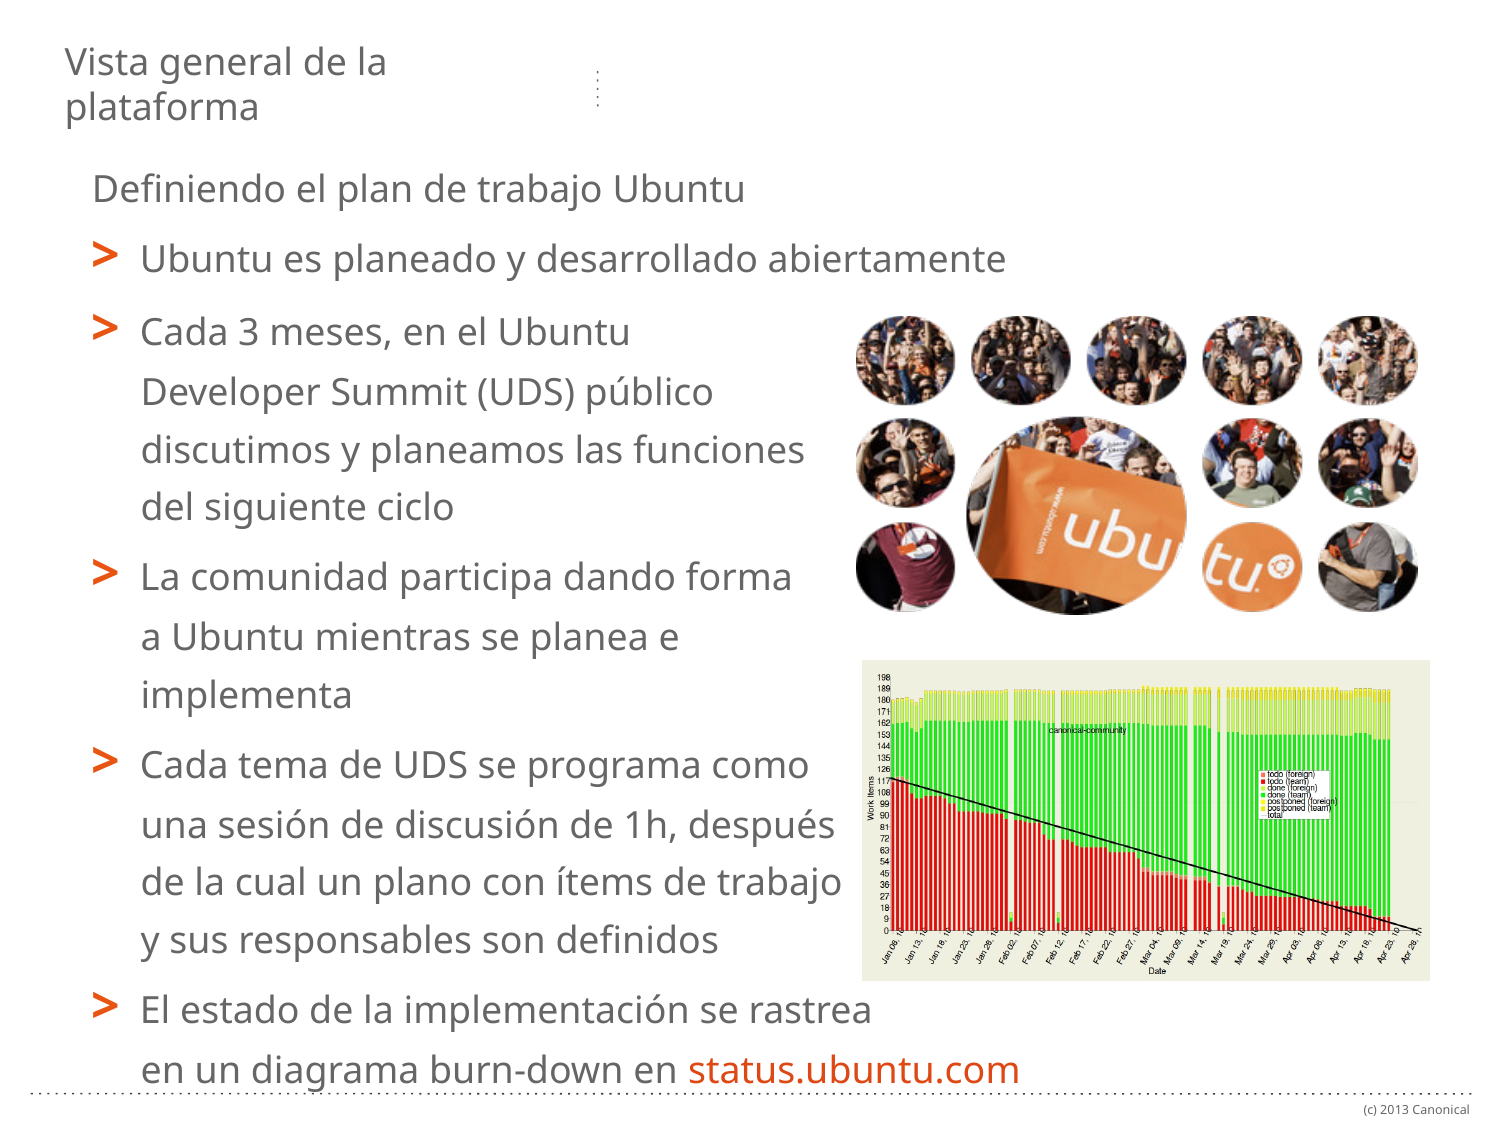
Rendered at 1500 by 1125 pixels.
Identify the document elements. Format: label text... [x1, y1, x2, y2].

picture [856, 316, 1418, 615]
title Vista general de la plataforma [49, 53, 598, 114]
list Definiendo el plan de trabajo Ubuntu > Ubuntu es planeado y desarrollado abiertamente > Cada 3 meses, en el Ubuntu Developer Summit (UDS) público discutimos y planeamos las funciones del siguiente ciclo > La comunidad participa dando forma a Ubuntu mientras se planea e implementa > Cada tema de UDS se programa como una sesión de discusión de 1h, después de la cual un plano con ítems de trabajo y sus responsables son definidos > El estado de la implementación se rastrea en un diagrama burn-down en status.ubuntu.com [76, 150, 1427, 367]
text_box (c) 2013 Canonical [19, 1099, 1485, 1119]
picture [862, 660, 1430, 981]
